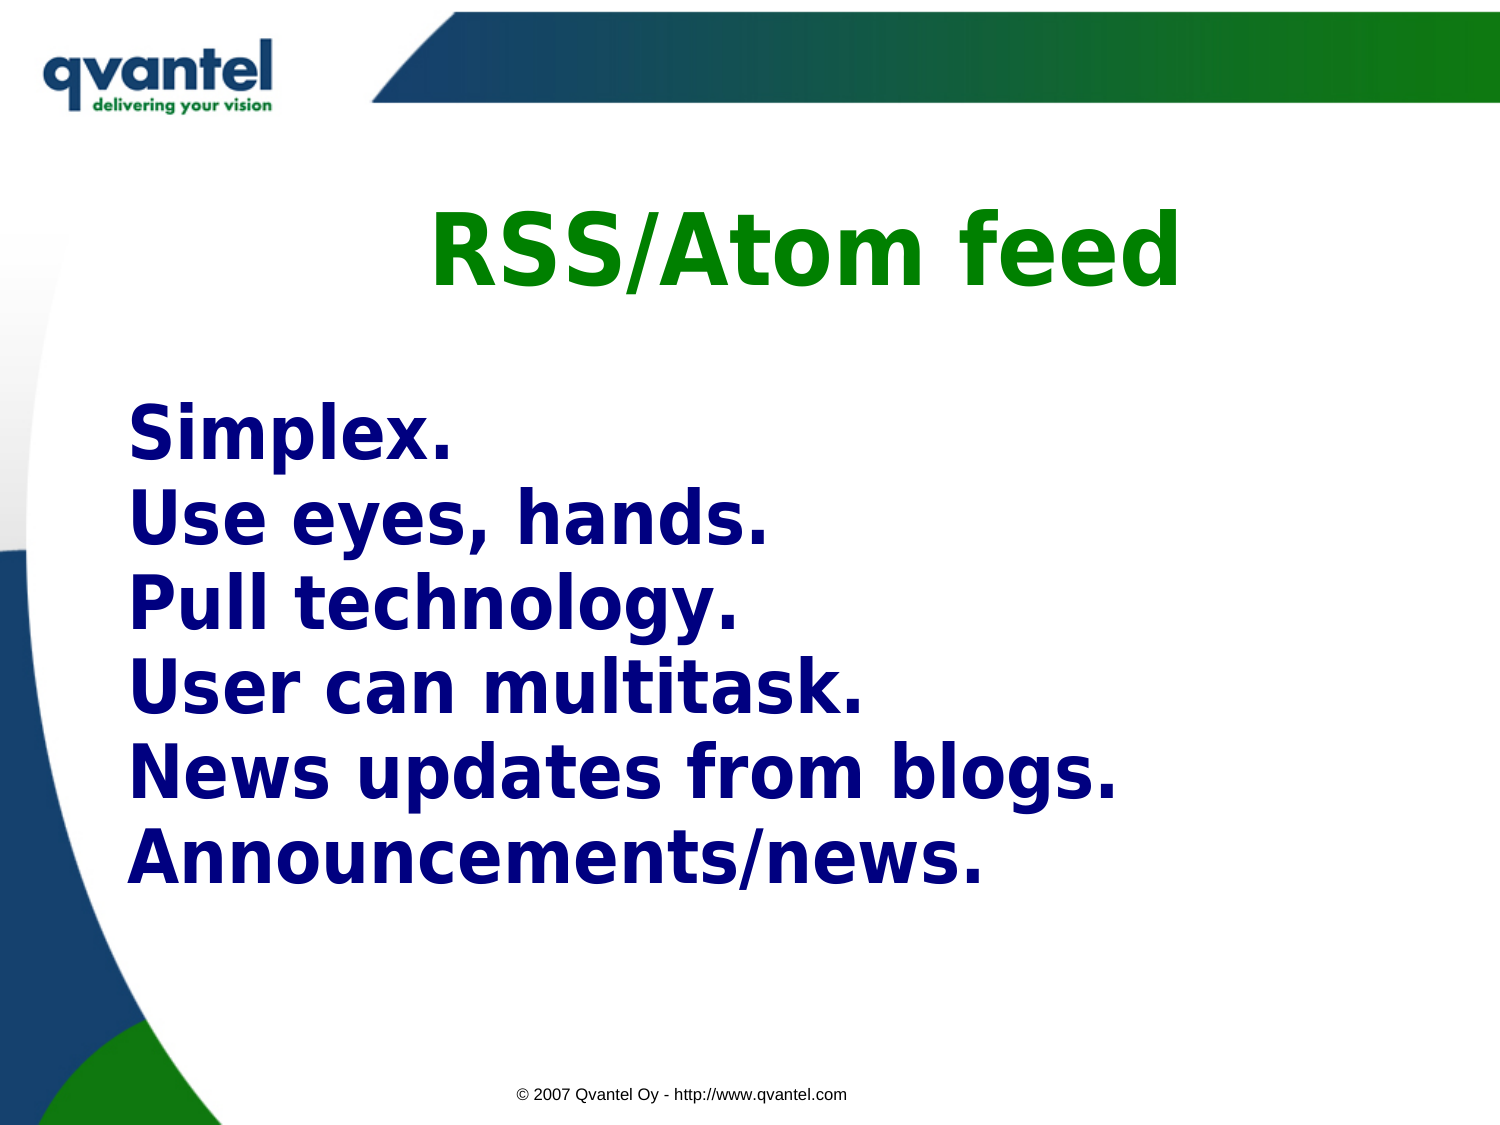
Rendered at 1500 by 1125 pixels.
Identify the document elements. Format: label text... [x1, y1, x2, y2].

text_box RSS/Atom feed Simplex. Use eyes, hands. Pull technology. User can multitask. News updates from blogs. Announcements/news. [112, 187, 1500, 911]
picture [0, 0, 1500, 1125]
